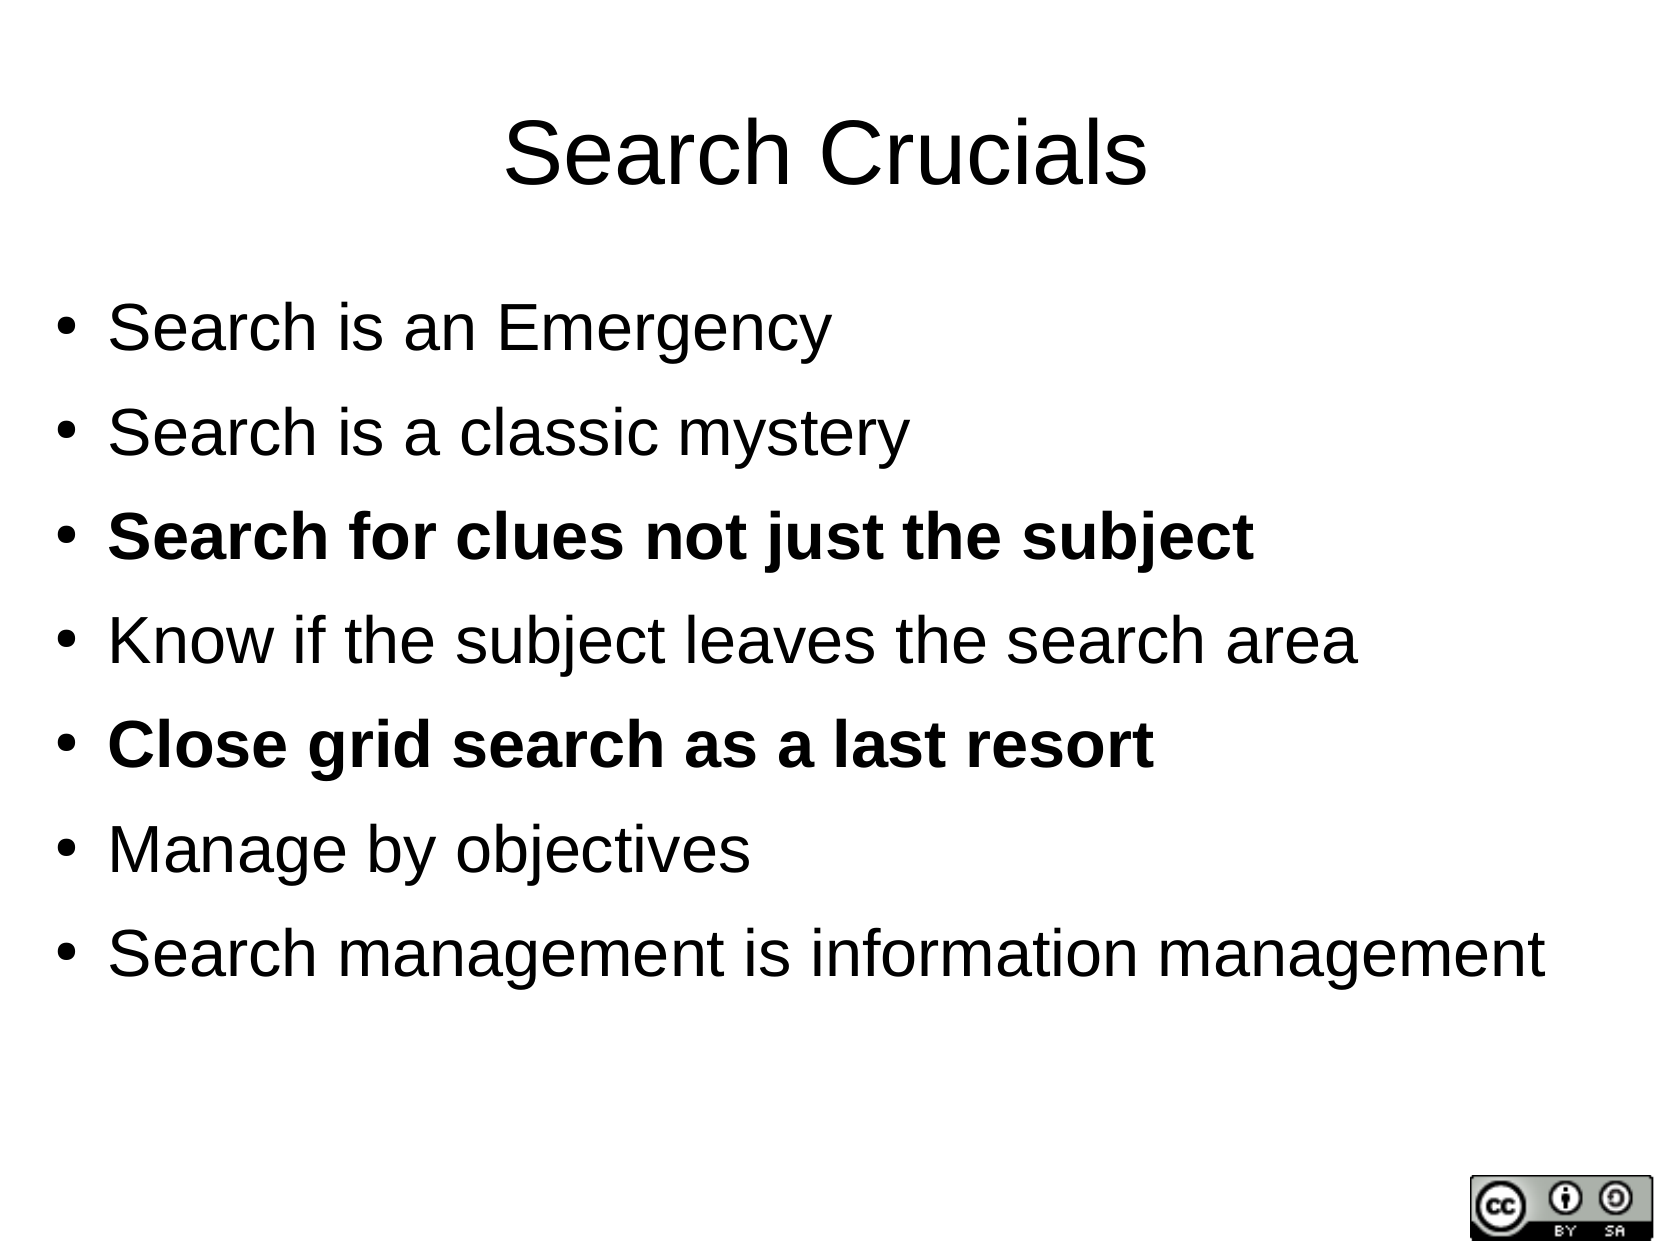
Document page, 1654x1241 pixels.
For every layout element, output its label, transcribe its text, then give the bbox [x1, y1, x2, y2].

picture [1470, 1175, 1654, 1241]
list Search is an Emergency Search is a classic mystery Search for clues not just the subject Know if the subject leaves the search area Close grid search as a last resort Manage by objectives Search management is information management [36, 290, 1618, 1094]
title Search Crucials [82, 56, 1571, 250]
